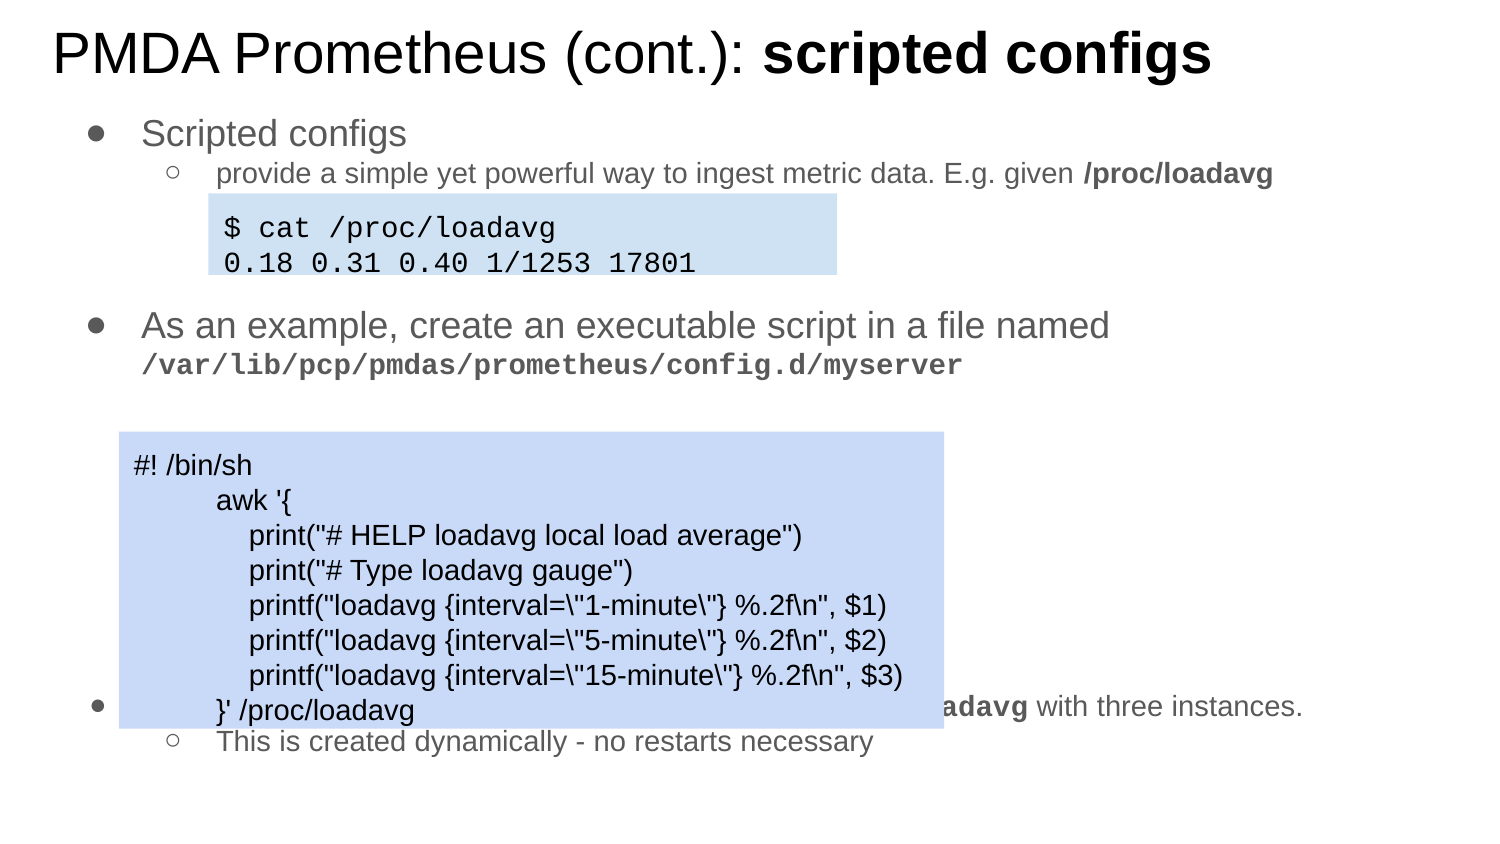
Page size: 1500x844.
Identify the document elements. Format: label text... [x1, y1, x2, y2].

text_box $ cat /proc/loadavg 0.18 0.31 0.40 1/1253 17801 [208, 193, 838, 275]
text_box #! /bin/sh awk '{ print("# HELP loadavg local load average") print("# Type loadavg gauge") printf("loadavg {interval=\"1-minute\"} %.2f\n", $1) printf("loadavg {interval=\"5-minute\"} %.2f\n", $2) printf("loadavg {interval=\"15-minute\"} %.2f\n", $3) }' /proc/loadavg [118, 431, 945, 729]
list Scripted configs provide a simple yet powerful way to ingest metric data. E.g. given /proc/loadavg As an example, create an executable script in a file named /var/lib/pcp/pmdas/prometheus/config.d/myserver Results in a PCP metric named prometheus.myserver.loadavg with three instances. This is created dynamically - no restarts necessary [51, 93, 1449, 835]
title PMDA Prometheus (cont.): scripted configs [37, 0, 1436, 94]
